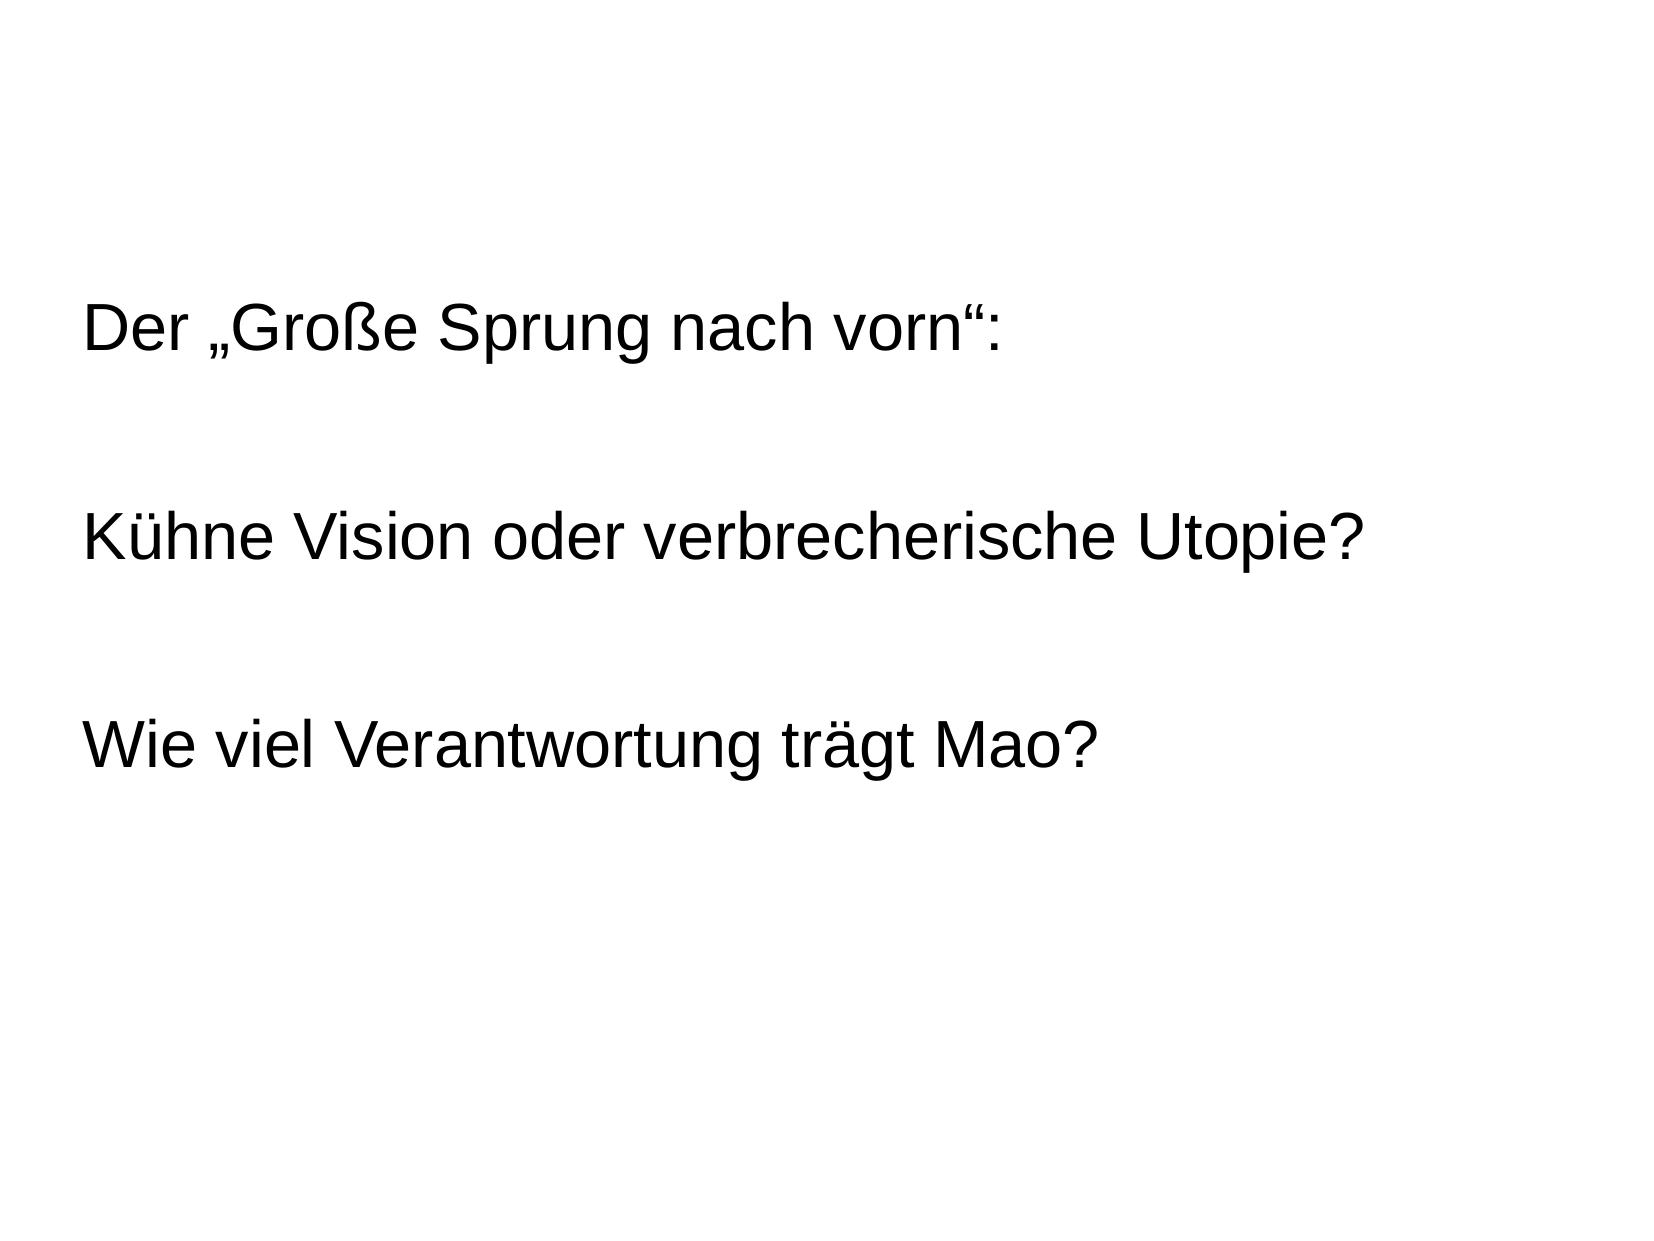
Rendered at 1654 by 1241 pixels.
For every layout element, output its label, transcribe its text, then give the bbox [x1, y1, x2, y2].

list Der „Große Sprung nach vorn“: Kühne Vision oder verbrecherische Utopie? Wie viel Verantwortung trägt Mao? [82, 290, 1571, 1010]
